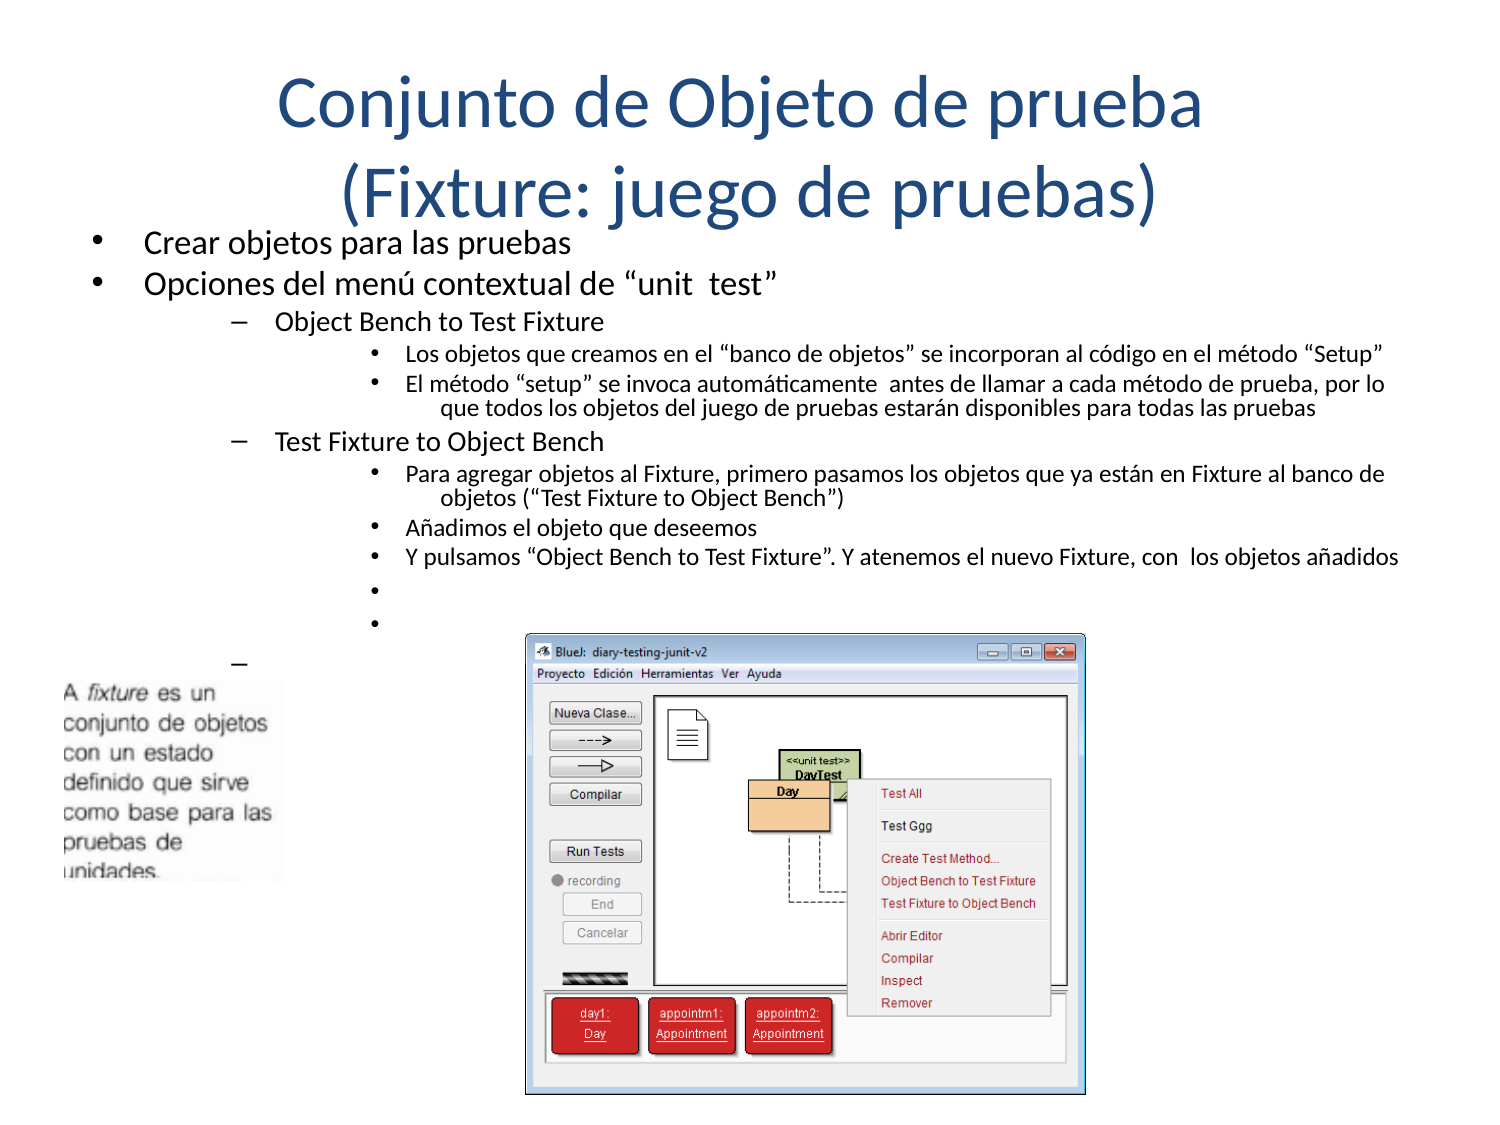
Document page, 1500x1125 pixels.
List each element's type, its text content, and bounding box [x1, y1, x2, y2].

picture [64, 680, 285, 882]
title Conjunto de Objeto de prueba (Fixture: juego de pruebas) [75, 45, 1426, 197]
picture [525, 633, 1086, 1095]
list Crear objetos para las pruebas Opciones del menú contextual de “unit test” Object Bench to Test Fixture Los objetos que creamos en el “banco de objetos” se incorporan al código en el método “Setup” El método “setup” se invoca automáticamente antes de llamar a cada método de prueba, por lo que todos los objetos del juego de pruebas estarán disponibles para todas las pruebas Test Fixture to Object Bench Para agregar objetos al Fixture, primero pasamos los objetos que ya están en Fixture al banco de objetos (“Test Fixture to Object Bench”) Añadimos el objeto que deseemos Y pulsamos “Object Bench to Test Fixture”. Y atenemos el nuevo Fixture, con los objetos añadidos [76, 219, 1427, 622]
